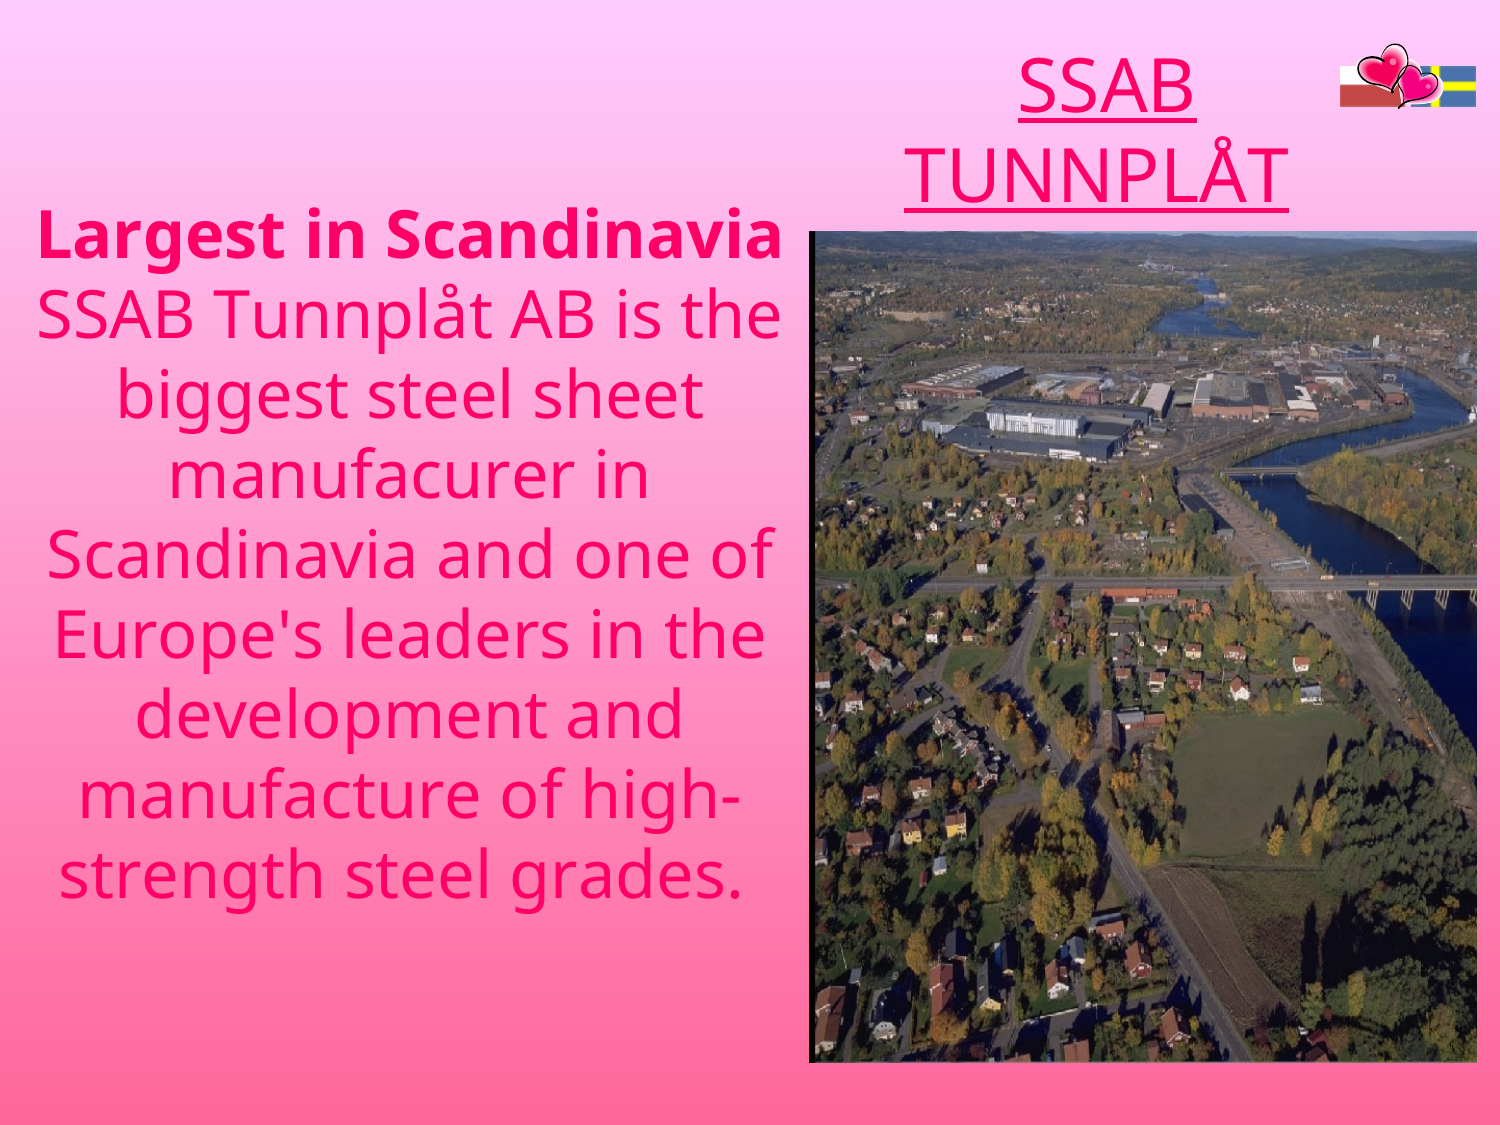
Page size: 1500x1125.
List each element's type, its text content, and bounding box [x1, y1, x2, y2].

text_box Largest in Scandinavia SSAB Tunnplåt AB is the biggest steel sheet manufacurer in Scandinavia and one of Europe's leaders in the development and manufacture of high-strength steel grades. [0, 184, 821, 920]
picture [1388, 42, 1476, 110]
text_box SSAB TUNNPLÅT [826, 29, 1388, 362]
picture [809, 231, 1477, 1063]
